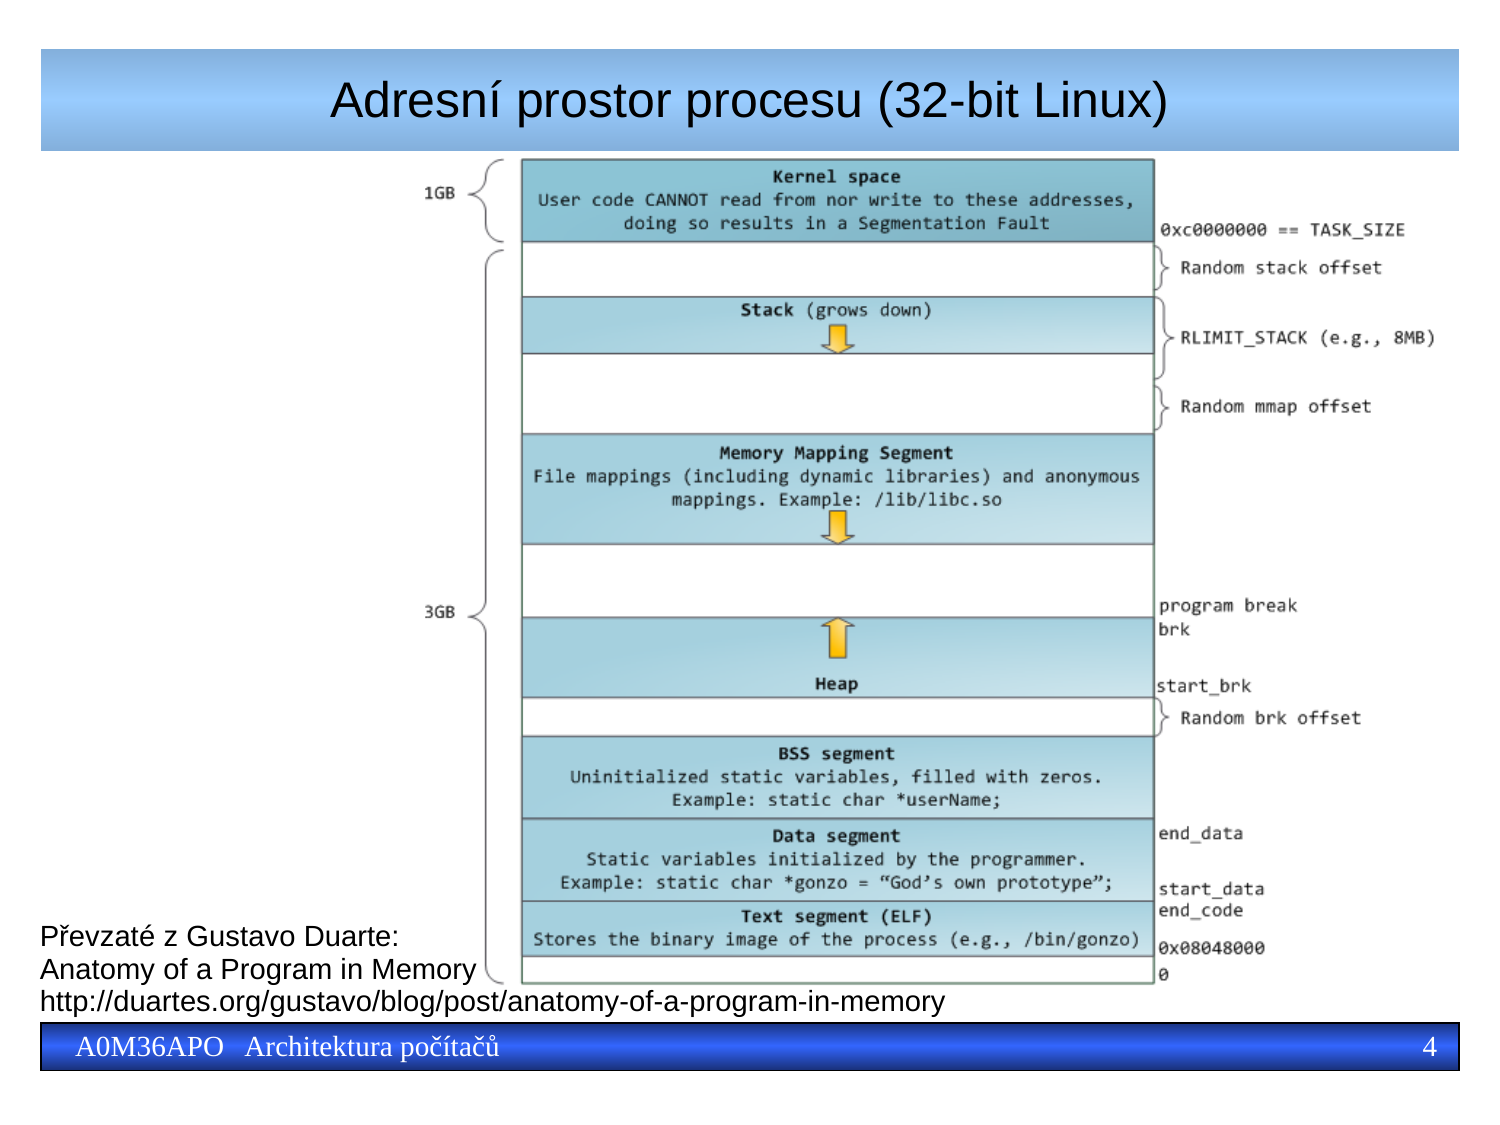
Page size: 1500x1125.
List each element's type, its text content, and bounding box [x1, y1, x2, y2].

picture [424, 158, 1438, 912]
text_box Převzaté z Gustavo Duarte: Anatomy of a Program in Memory http://duartes.org/gustavo/blog/post/anatomy-of-a-program-in-memory [24, 912, 1463, 1026]
title Adresní prostor procesu (32-bit Linux) [41, 49, 1459, 151]
